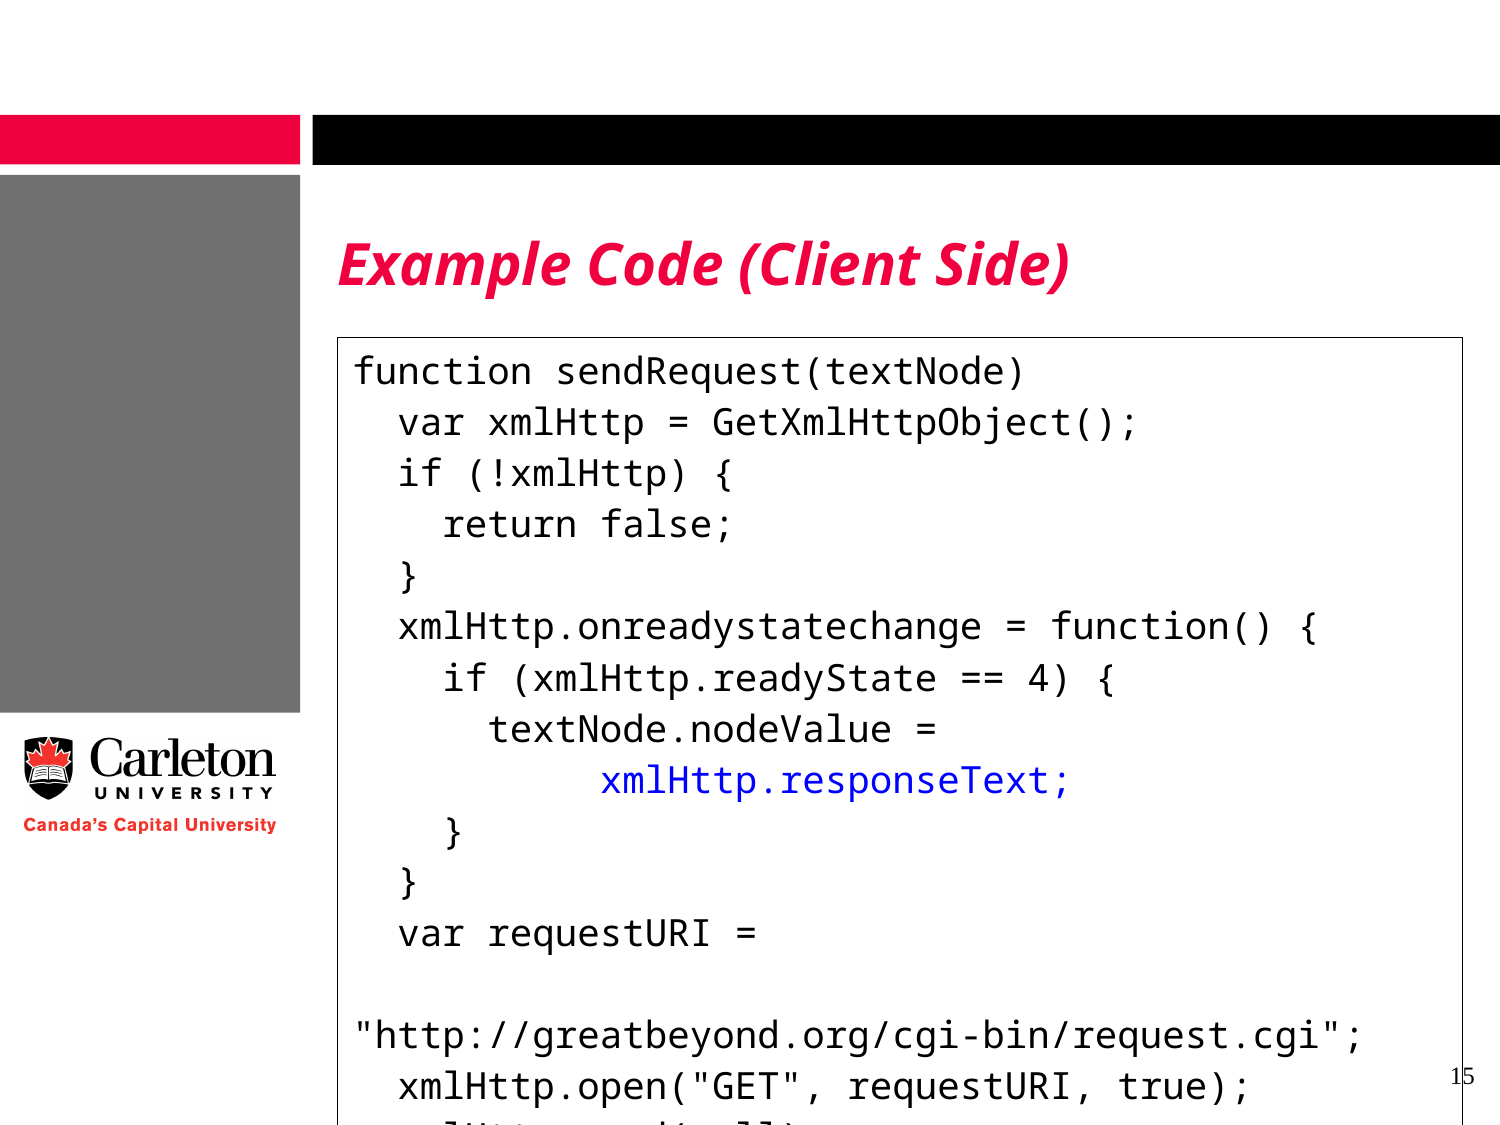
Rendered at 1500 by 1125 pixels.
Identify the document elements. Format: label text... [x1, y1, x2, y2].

text_box function sendRequest(textNode) var xmlHttp = GetXmlHttpObject(); if (!xmlHttp) { return false; } xmlHttp.onreadystatechange = function() { if (xmlHttp.readyState == 4) { textNode.nodeValue = xmlHttp.responseText; } } var requestURI = "http://greatbeyond.org/cgi-bin/request.cgi"; xmlHttp.open("GET", requestURI, true); xmlHttp.send(null); } [337, 337, 1463, 1077]
title Example Code (Client Side) [337, 187, 1463, 337]
picture [24, 737, 276, 834]
